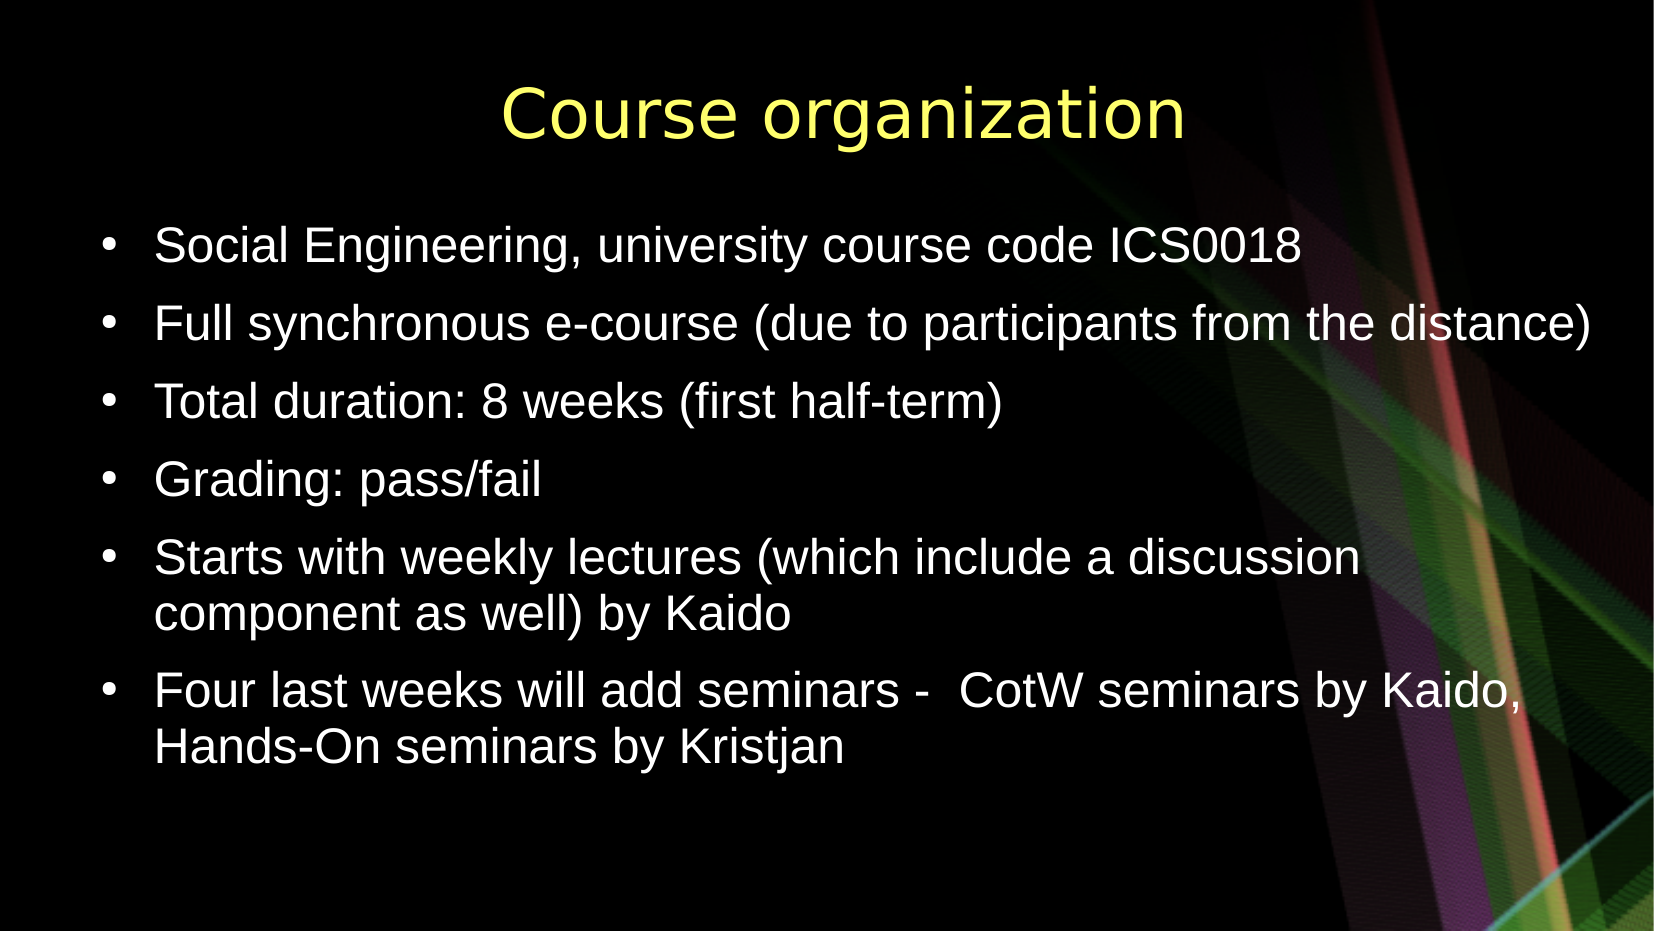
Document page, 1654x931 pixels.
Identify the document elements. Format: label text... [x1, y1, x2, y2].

list Social Engineering, university course code ICS0018 Full synchronous e-course (due to participants from the distance) Total duration: 8 weeks (first half-term) Grading: pass/fail Starts with weekly lectures (which include a discussion component as well) by Kaido Four last weeks will add seminars - CotW seminars by Kaido, Hands-On seminars by Kristjan [82, 217, 1607, 898]
picture [0, 0, 1654, 931]
title Course organization [82, 37, 1607, 193]
